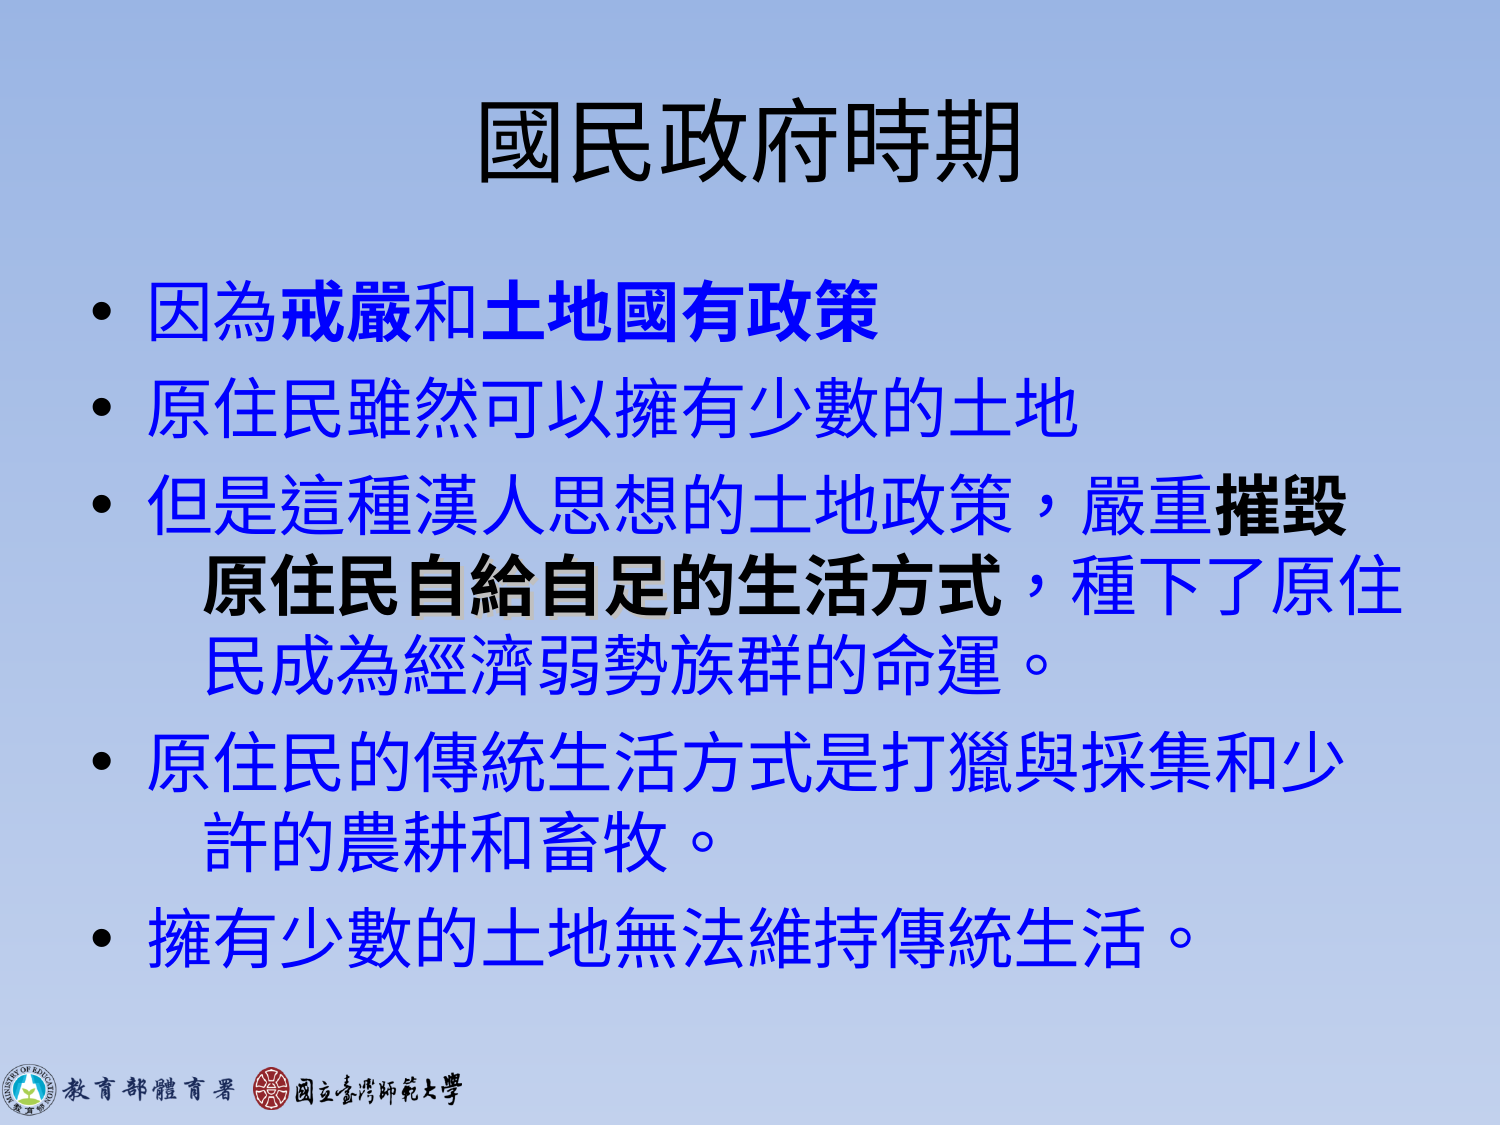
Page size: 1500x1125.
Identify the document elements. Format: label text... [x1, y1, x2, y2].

title 國民政府時期 [75, 45, 1426, 233]
list 因為戒嚴和土地國有政策 原住民雖然可以擁有少數的土地 但是這種漢人思想的土地政策，嚴重摧毀原住民自給自足的生活方式，種下了原住民成為經濟弱勢族群的命運。 原住民的傳統生活方式是打獵與採集和少許的農耕和畜牧。 擁有少數的土地無法維持傳統生活。 [75, 262, 1426, 1005]
